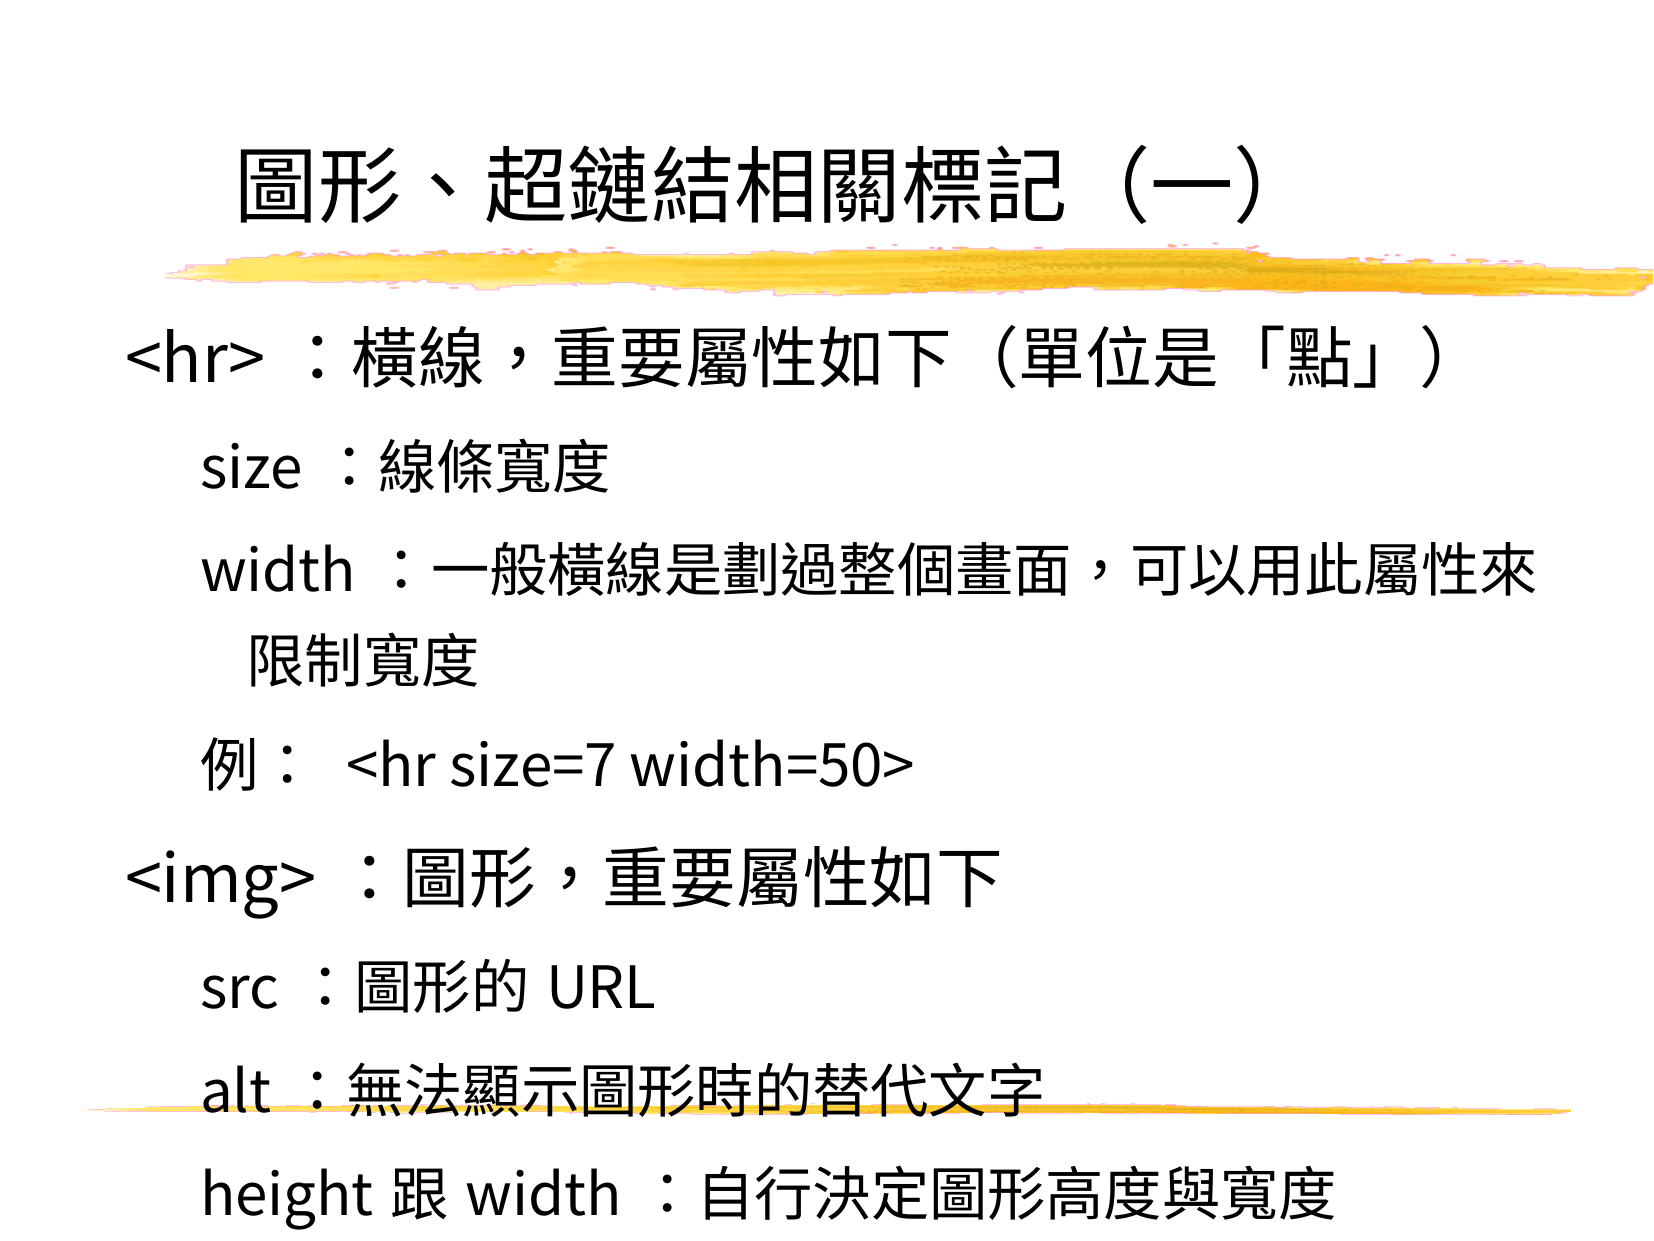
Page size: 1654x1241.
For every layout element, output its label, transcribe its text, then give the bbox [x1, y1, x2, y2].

list <hr>：橫線，重要屬性如下（單位是「點」） size：線條寬度 width：一般橫線是劃過整個畫面，可以用此屬性來限制寬度 例： <hr size=7 width=50> <img>：圖形，重要屬性如下 src：圖形的URL alt：無法顯示圖形時的替代文字 height跟width：自行決定圖形高度與寬度 例：<img src=“http://www.kmu.edu.tw/99title.jpg”> [110, 289, 1571, 1150]
title 圖形、超鏈結相關標記（一） [73, 41, 1479, 249]
picture [82, 1102, 110, 1117]
picture [165, 237, 1654, 308]
